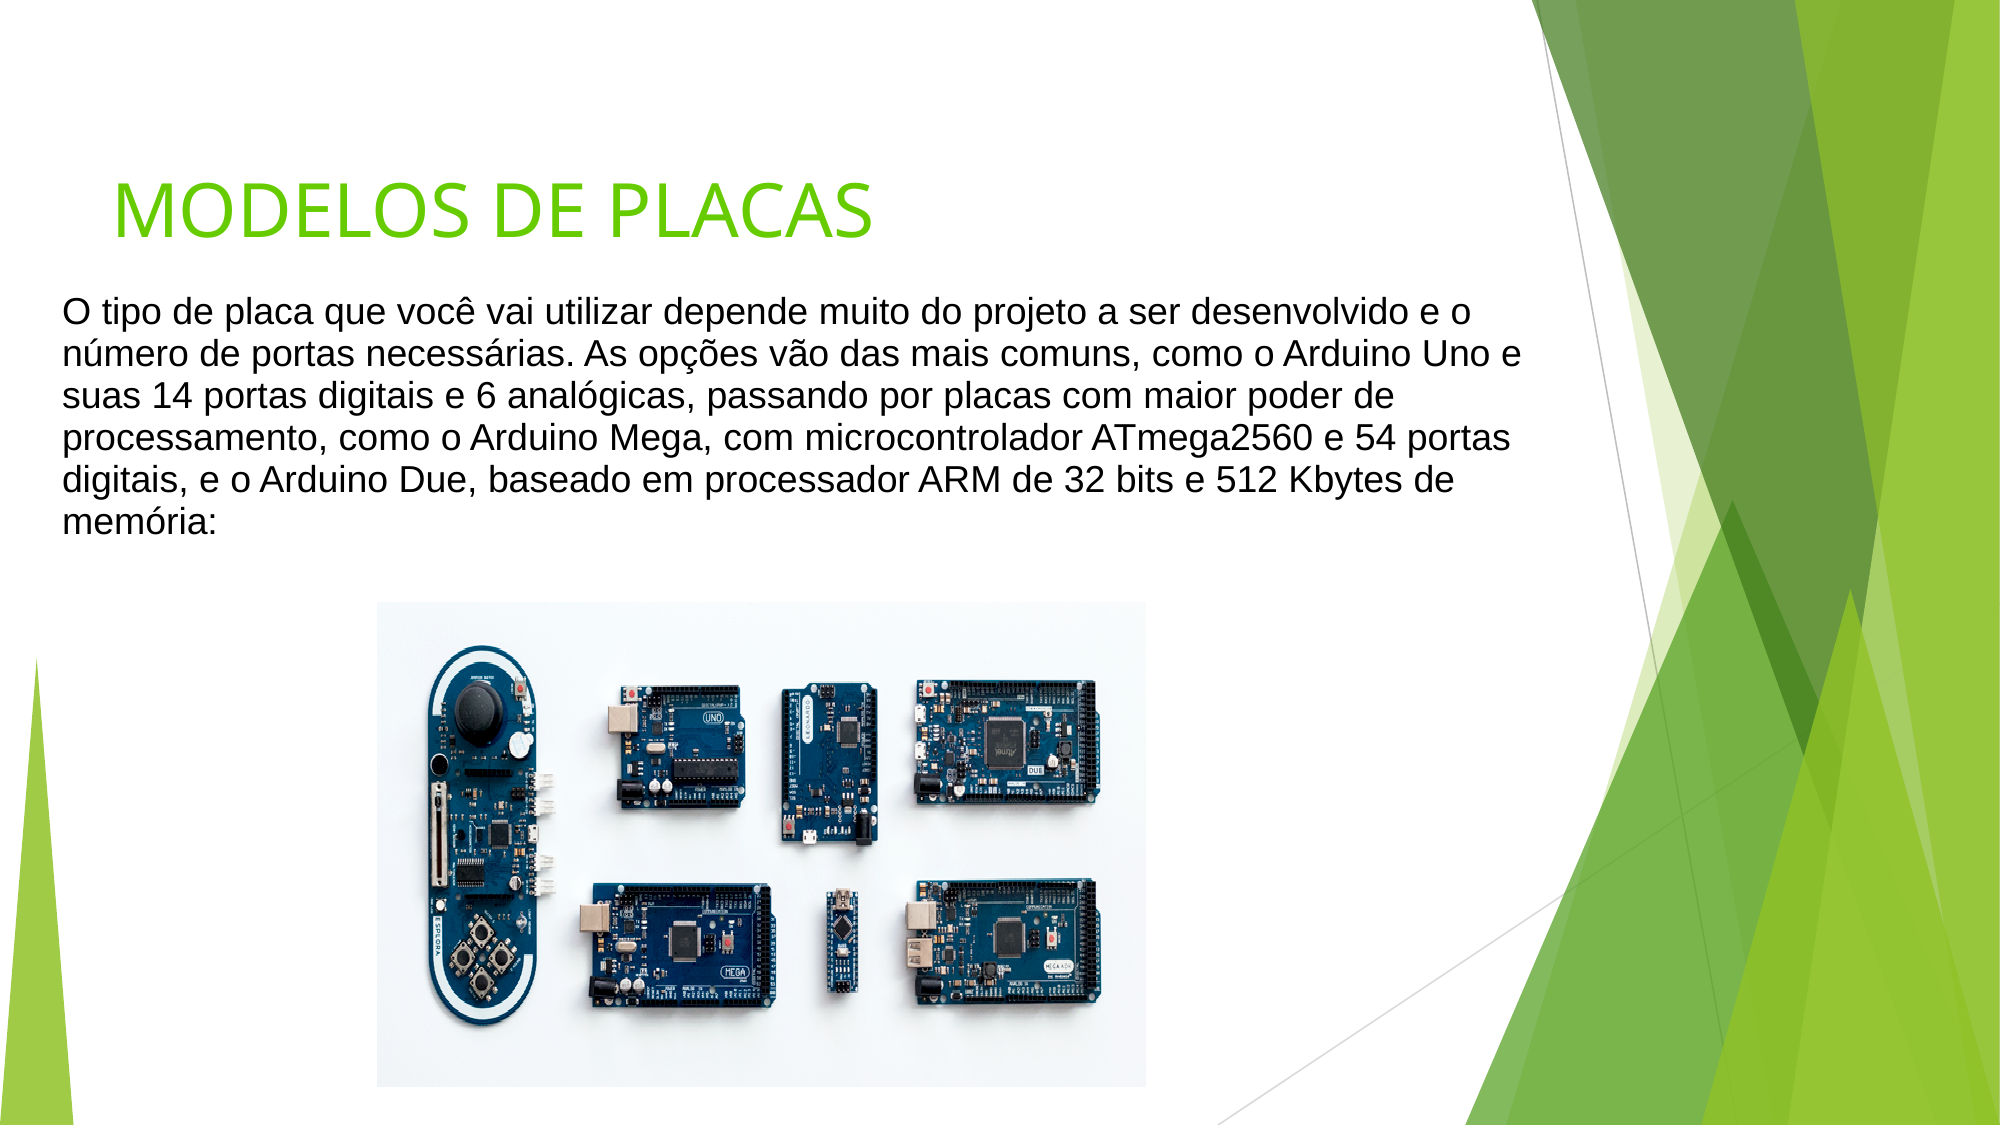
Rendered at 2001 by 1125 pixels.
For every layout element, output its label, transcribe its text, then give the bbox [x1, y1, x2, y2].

text_box O tipo de placa que você vai utilizar depende muito do projeto a ser desenvolvido e o número de portas necessárias. As opções vão das mais comuns, como o Arduino Uno e suas 14 portas digitais e 6 analógicas, passando por placas com maior poder de processamento, como o Arduino Mega, com microcontrolador ATmega2560 e 54 portas digitais, e o Arduino Due, baseado em processador ARM de 32 bits e 512 Kbytes de memória: [47, 283, 1548, 551]
title MODELOS DE PLACAS [111, 99, 1522, 283]
picture [377, 602, 1146, 1087]
